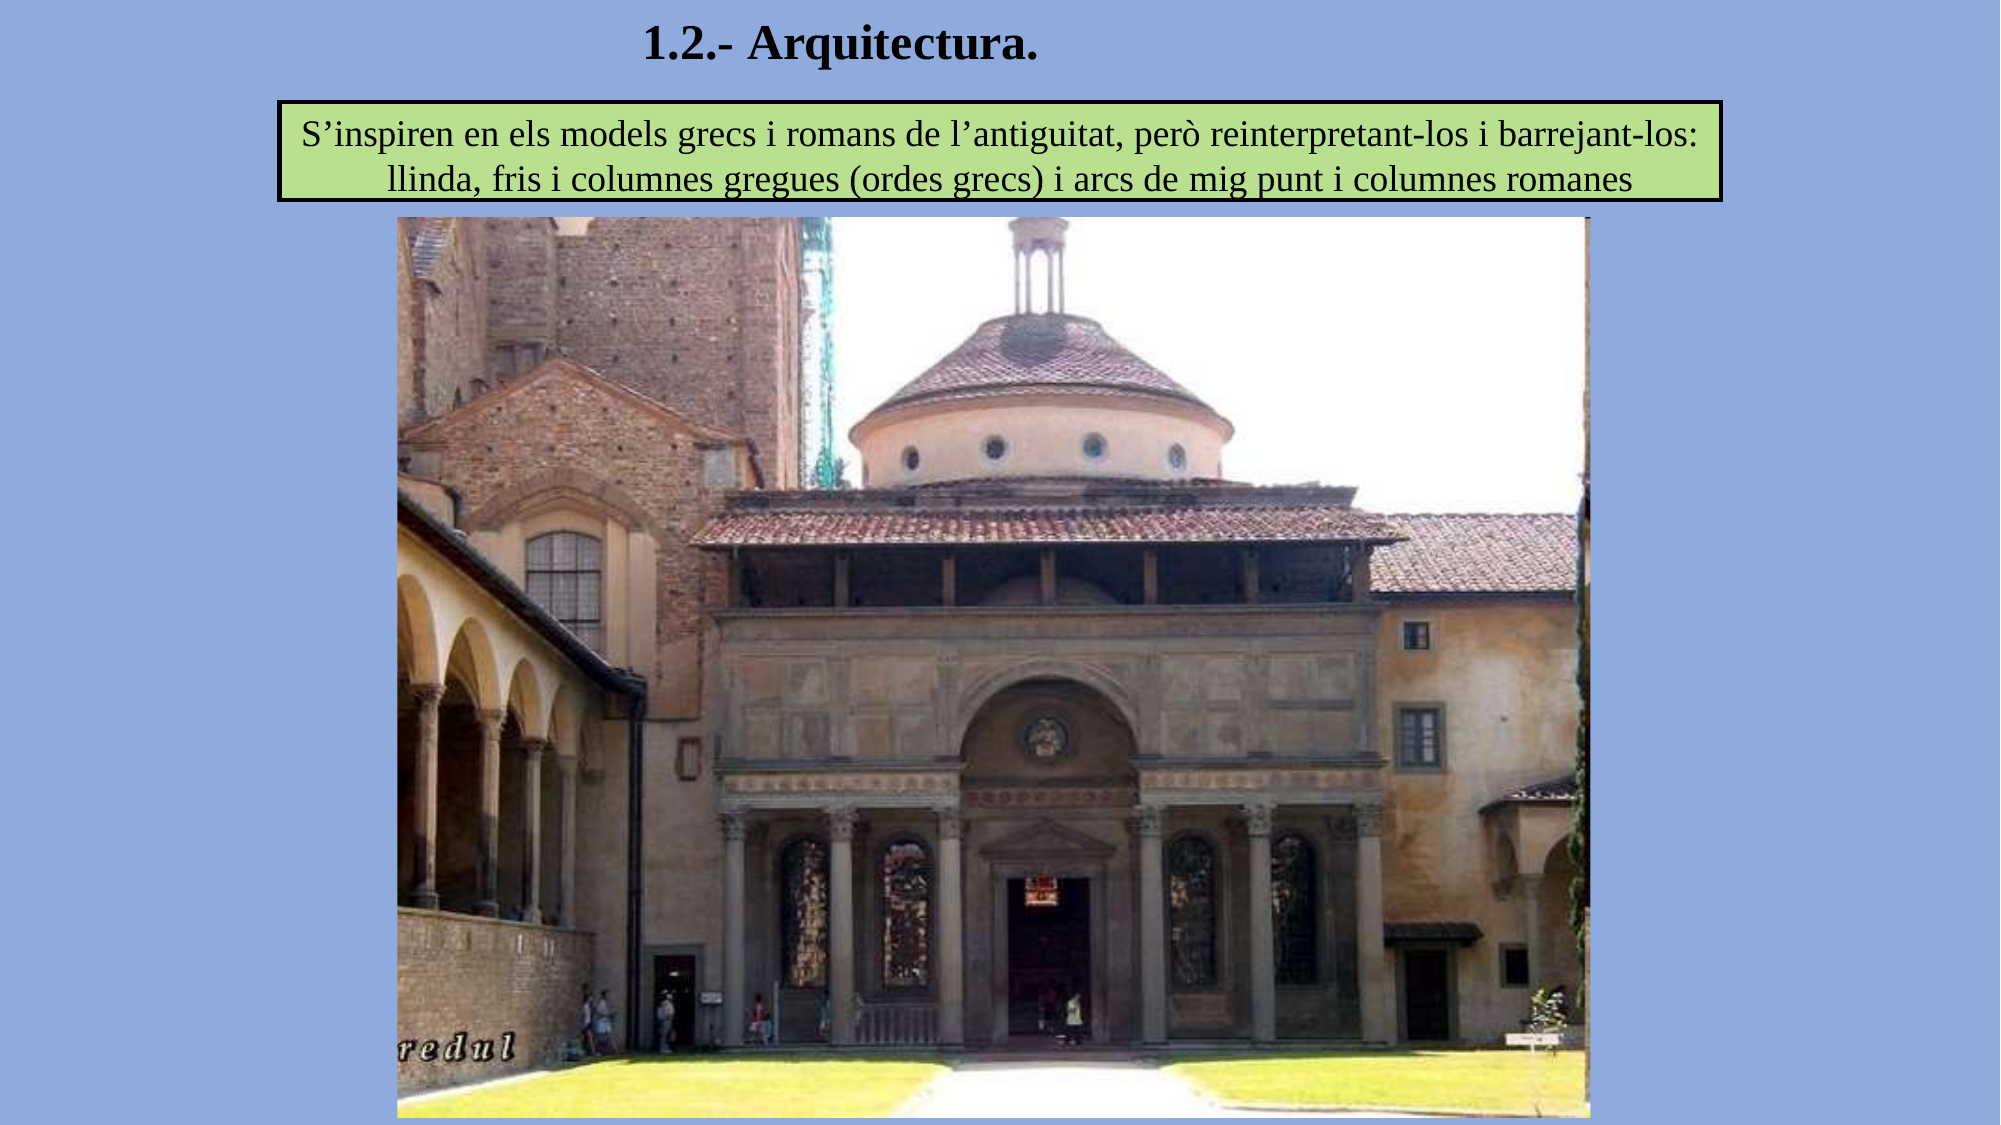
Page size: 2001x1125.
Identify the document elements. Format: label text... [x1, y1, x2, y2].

text_box 1.2.- Arquitectura. [640, 7, 1284, 70]
text_box [397, 217, 1590, 1118]
text_box S’inspiren en els models grecs i romans de l’antiguitat, però reinterpretant-los i barrejant-los: llinda, fris i columnes gregues (ordes grecs) i arcs de mig punt i columnes romanes [279, 101, 1721, 200]
